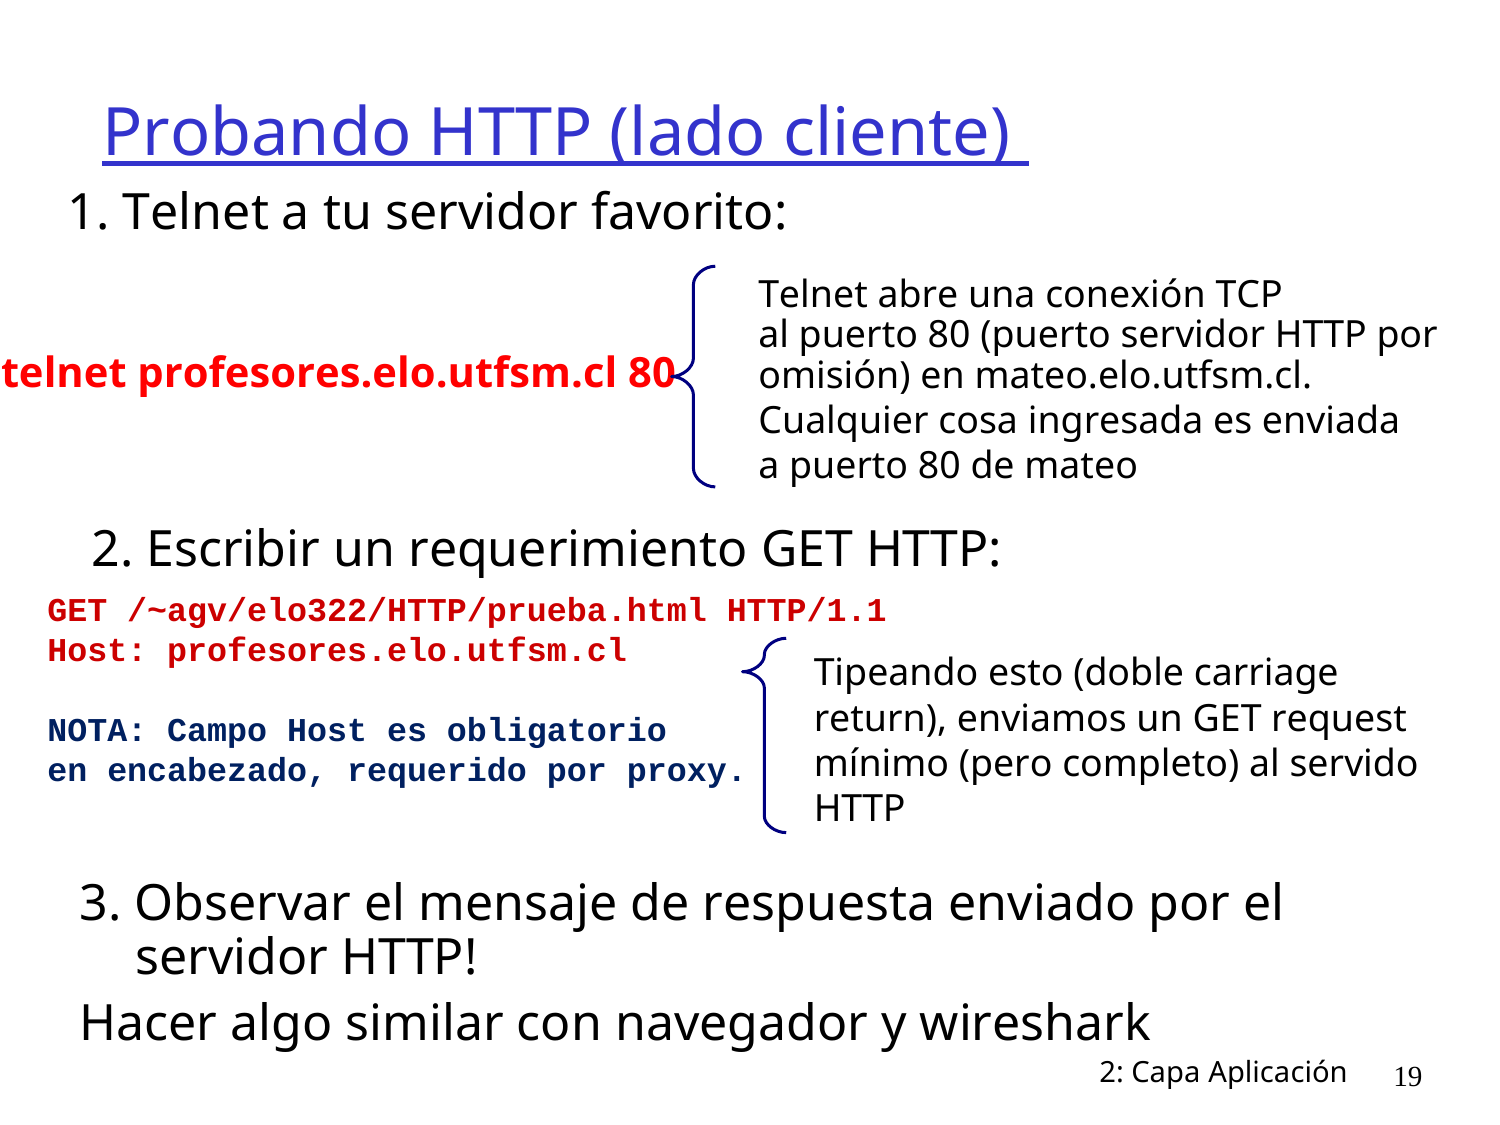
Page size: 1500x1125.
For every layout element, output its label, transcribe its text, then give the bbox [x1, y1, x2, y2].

text_box 2. Escribir un requerimiento GET HTTP: [76, 515, 1405, 645]
list 1. Telnet a tu servidor favorito: [53, 172, 1382, 311]
text_box Telnet abre una conexión TCP al puerto 80 (puerto servidor HTTP por omisión) en mateo.elo.utfsm.cl. Cualquier cosa ingresada es enviada a puerto 80 de mateo [743, 267, 1454, 495]
text_box GET /~agv/elo322/HTTP/prueba.html HTTP/1.1 Host: profesores.elo.utfsm.cl NOTA: Campo Host es obligatorio en encabezado, requerido por proxy. [32, 580, 903, 796]
text_box Tipeando esto (doble carriage return), enviamos un GET request mínimo (pero completo) al servido HTTP [798, 645, 1435, 837]
text_box 3. Observar el mensaje de respuesta enviado por el servidor HTTP! Hacer algo similar con navegador y wireshark [64, 869, 1394, 1060]
title Probando HTTP (lado cliente) [87, 37, 1475, 225]
text_box telnet profesores.elo.utfsm.cl 80 [0, 343, 691, 405]
